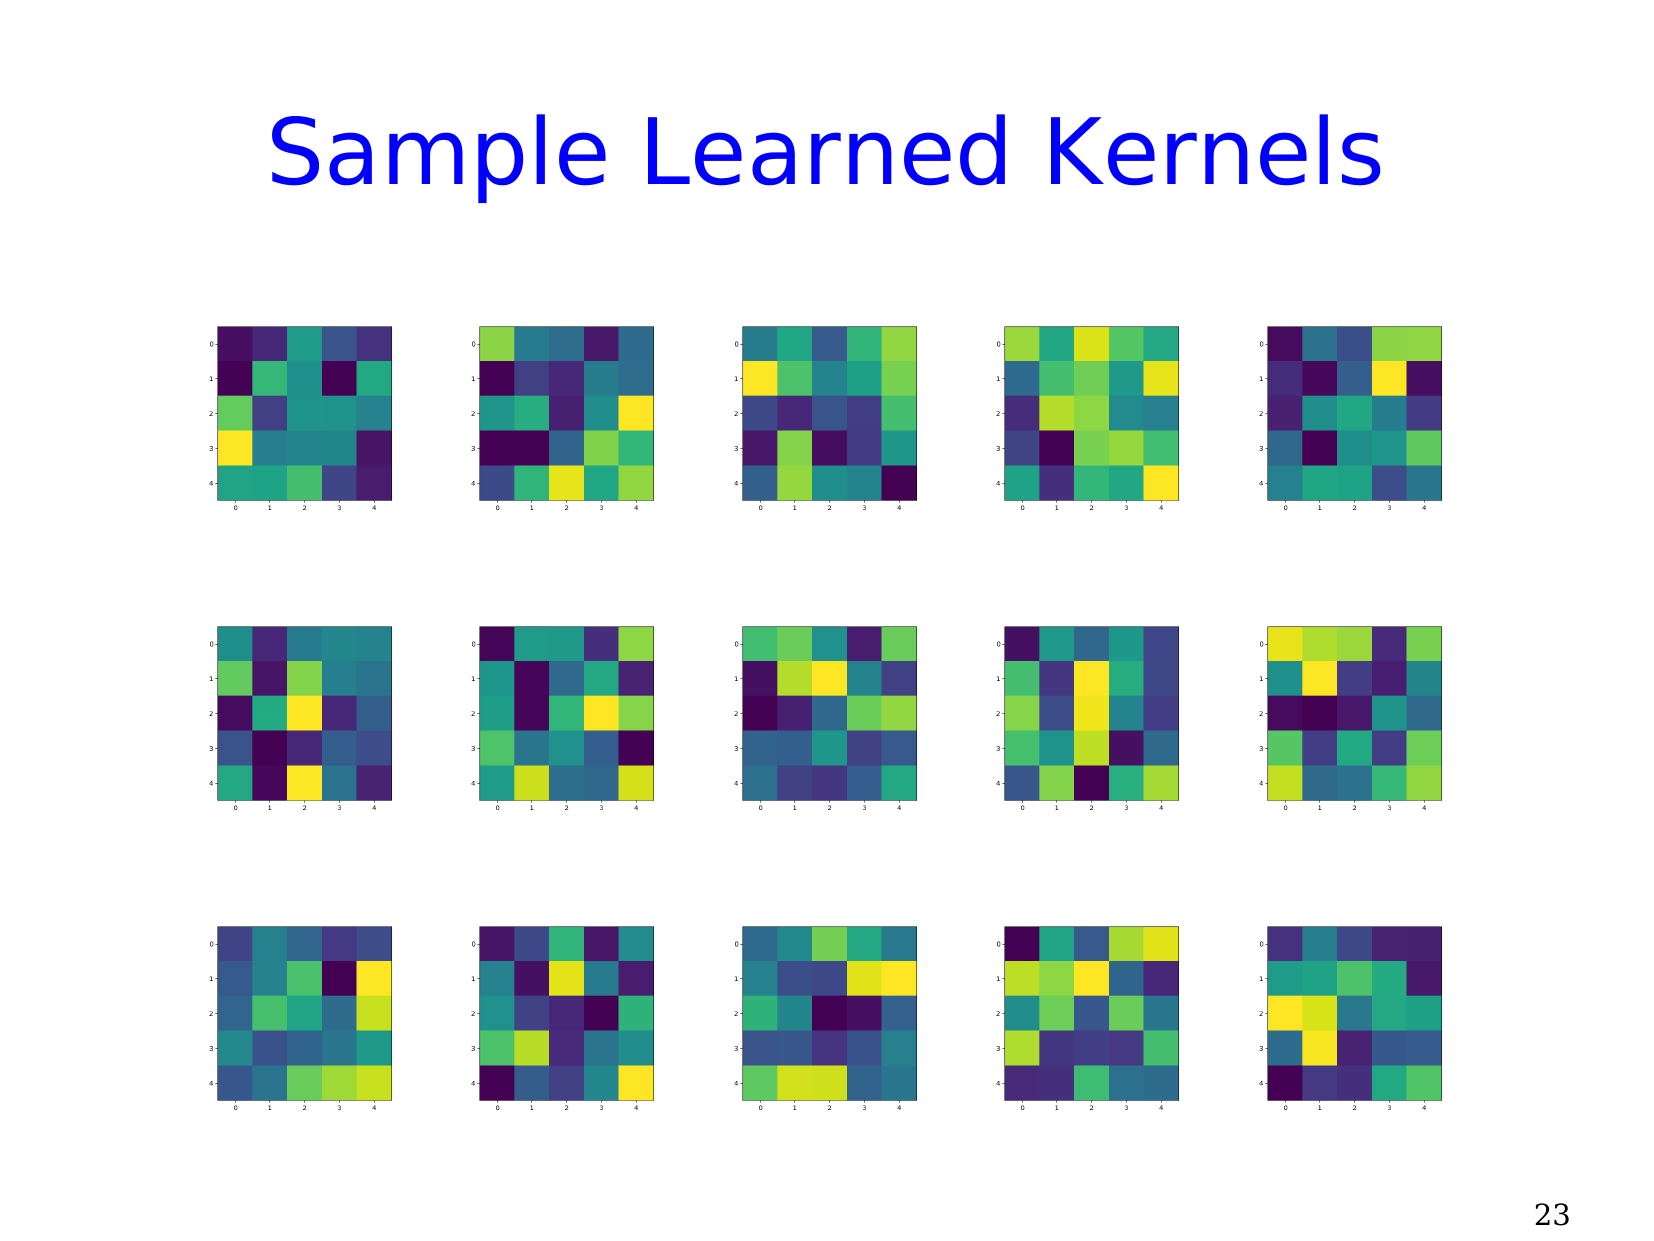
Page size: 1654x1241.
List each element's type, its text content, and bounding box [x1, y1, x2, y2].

picture [150, 899, 1501, 1126]
picture [150, 599, 1501, 826]
picture [150, 299, 1501, 526]
title Sample Learned Kernels [82, 49, 1571, 257]
